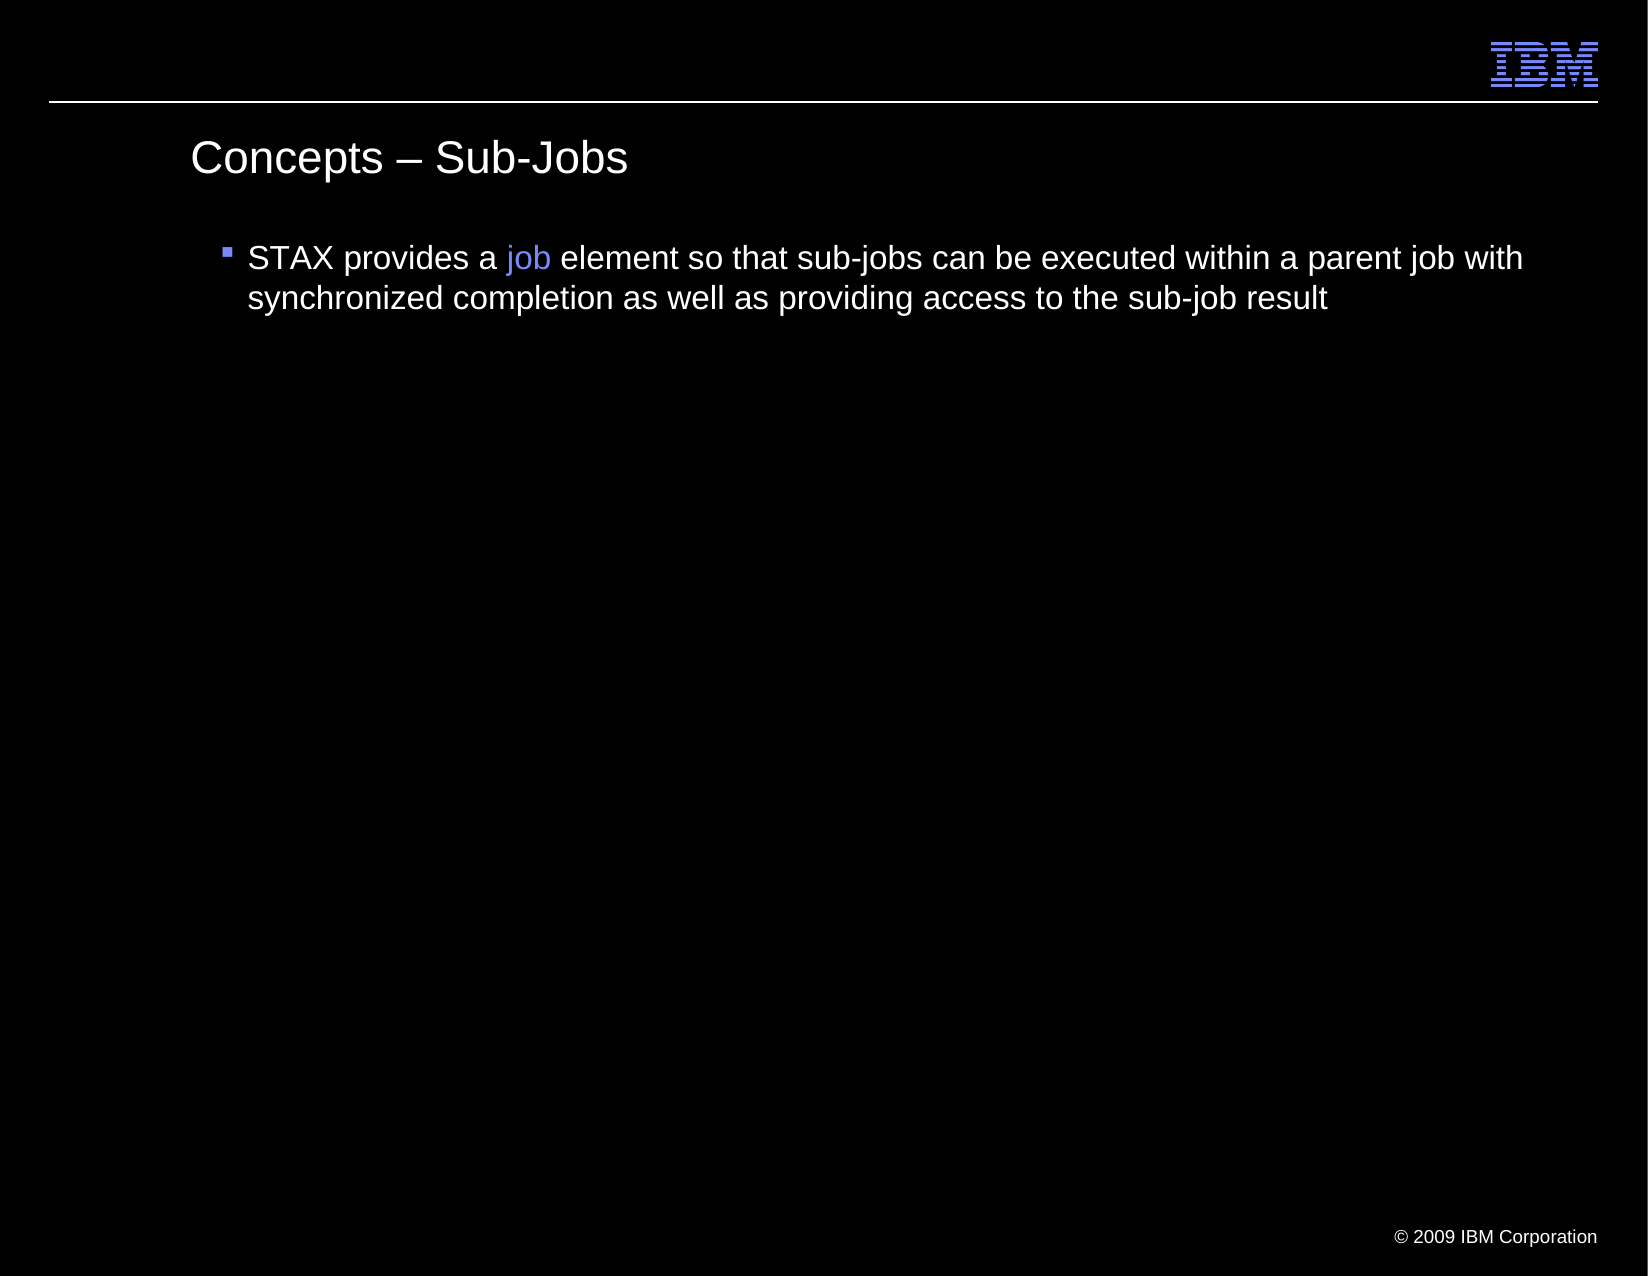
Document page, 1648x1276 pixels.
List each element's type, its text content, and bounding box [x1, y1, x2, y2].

text_box STAX provides a job element so that sub-jobs can be executed within a parent job with synchronized completion as well as providing access to the sub-job result [219, 236, 1570, 317]
picture [1491, 42, 1598, 87]
title Concepts – Sub-Jobs [173, 125, 1648, 219]
